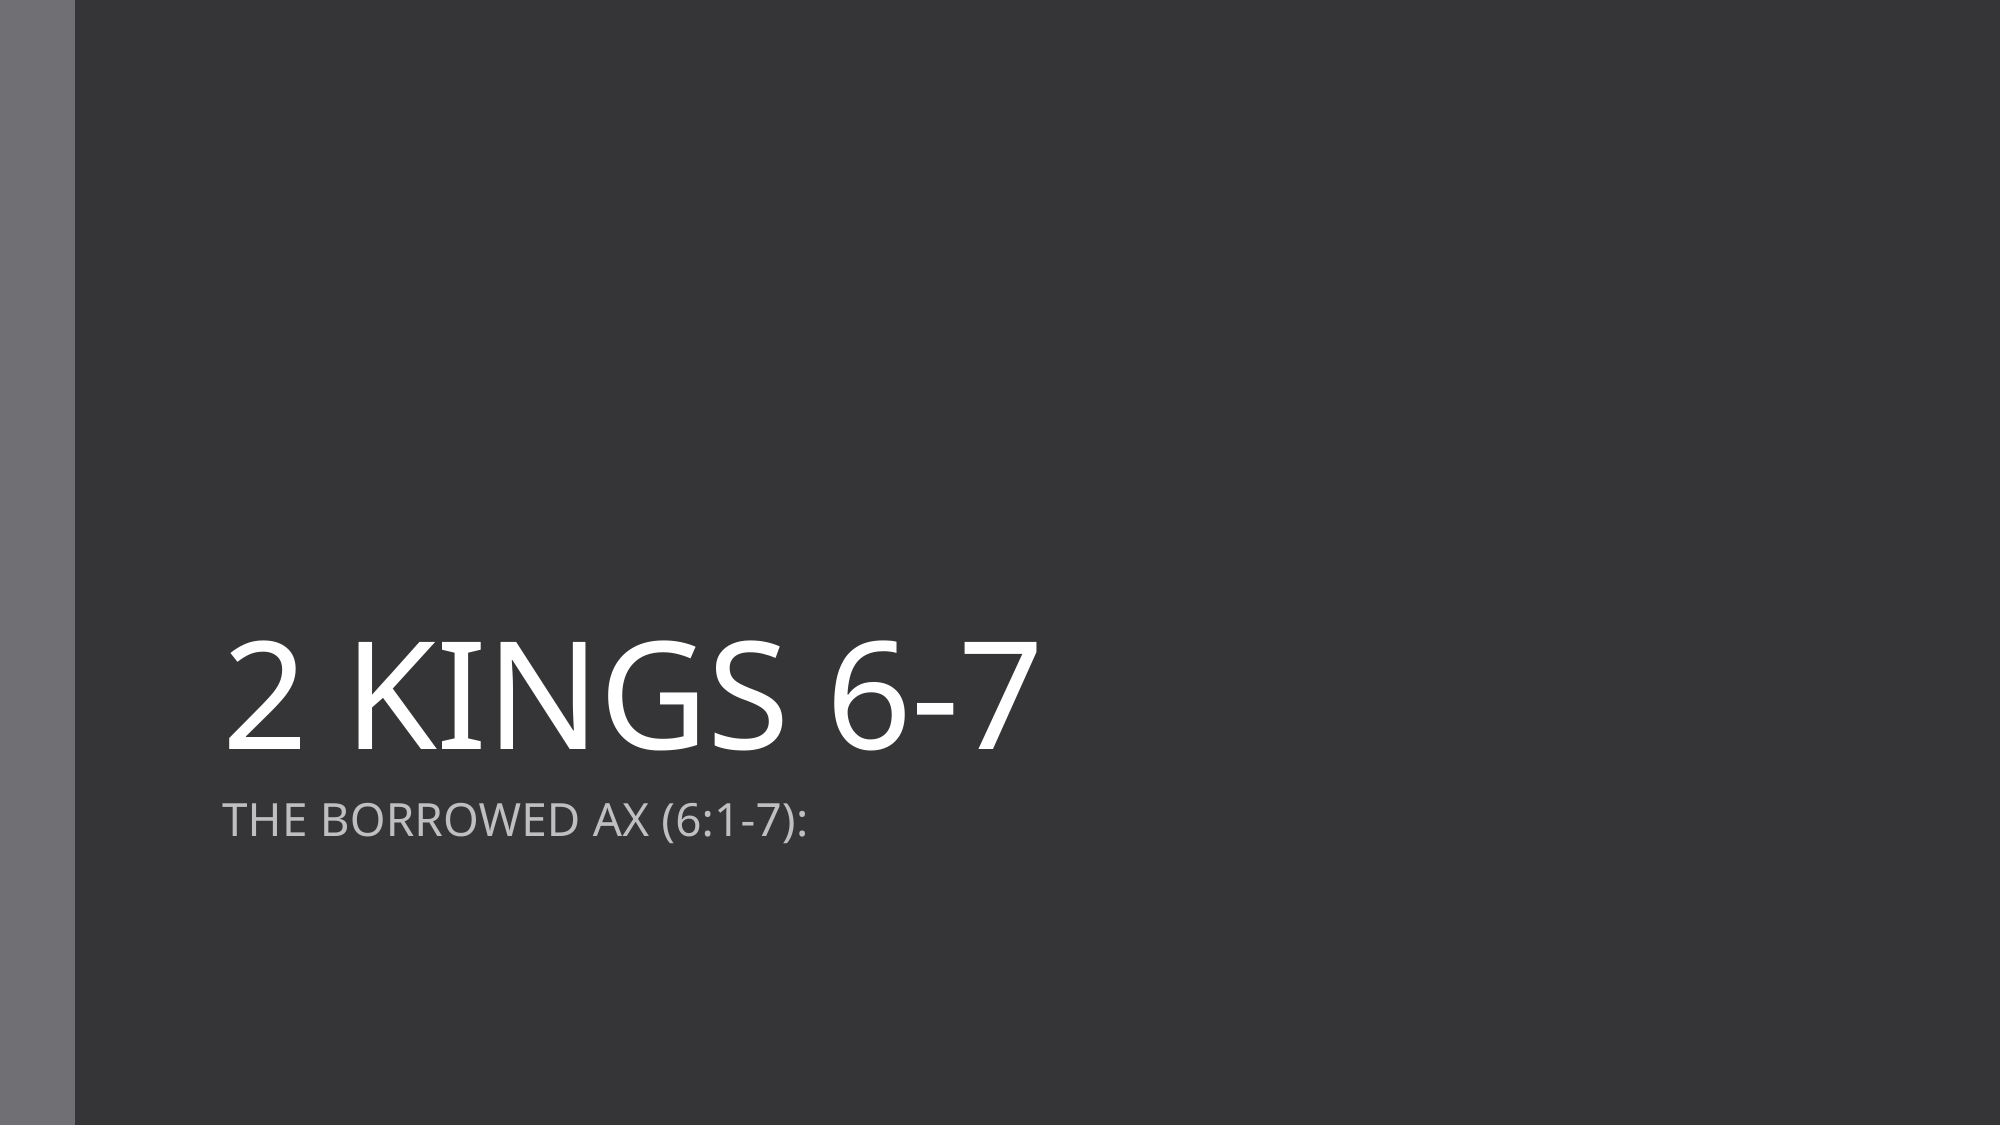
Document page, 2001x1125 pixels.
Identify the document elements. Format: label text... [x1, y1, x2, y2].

title 2 KINGS 6-7 [206, 124, 1752, 787]
subtitle THE BORROWED AX (6:1-7): [206, 787, 1752, 1066]
